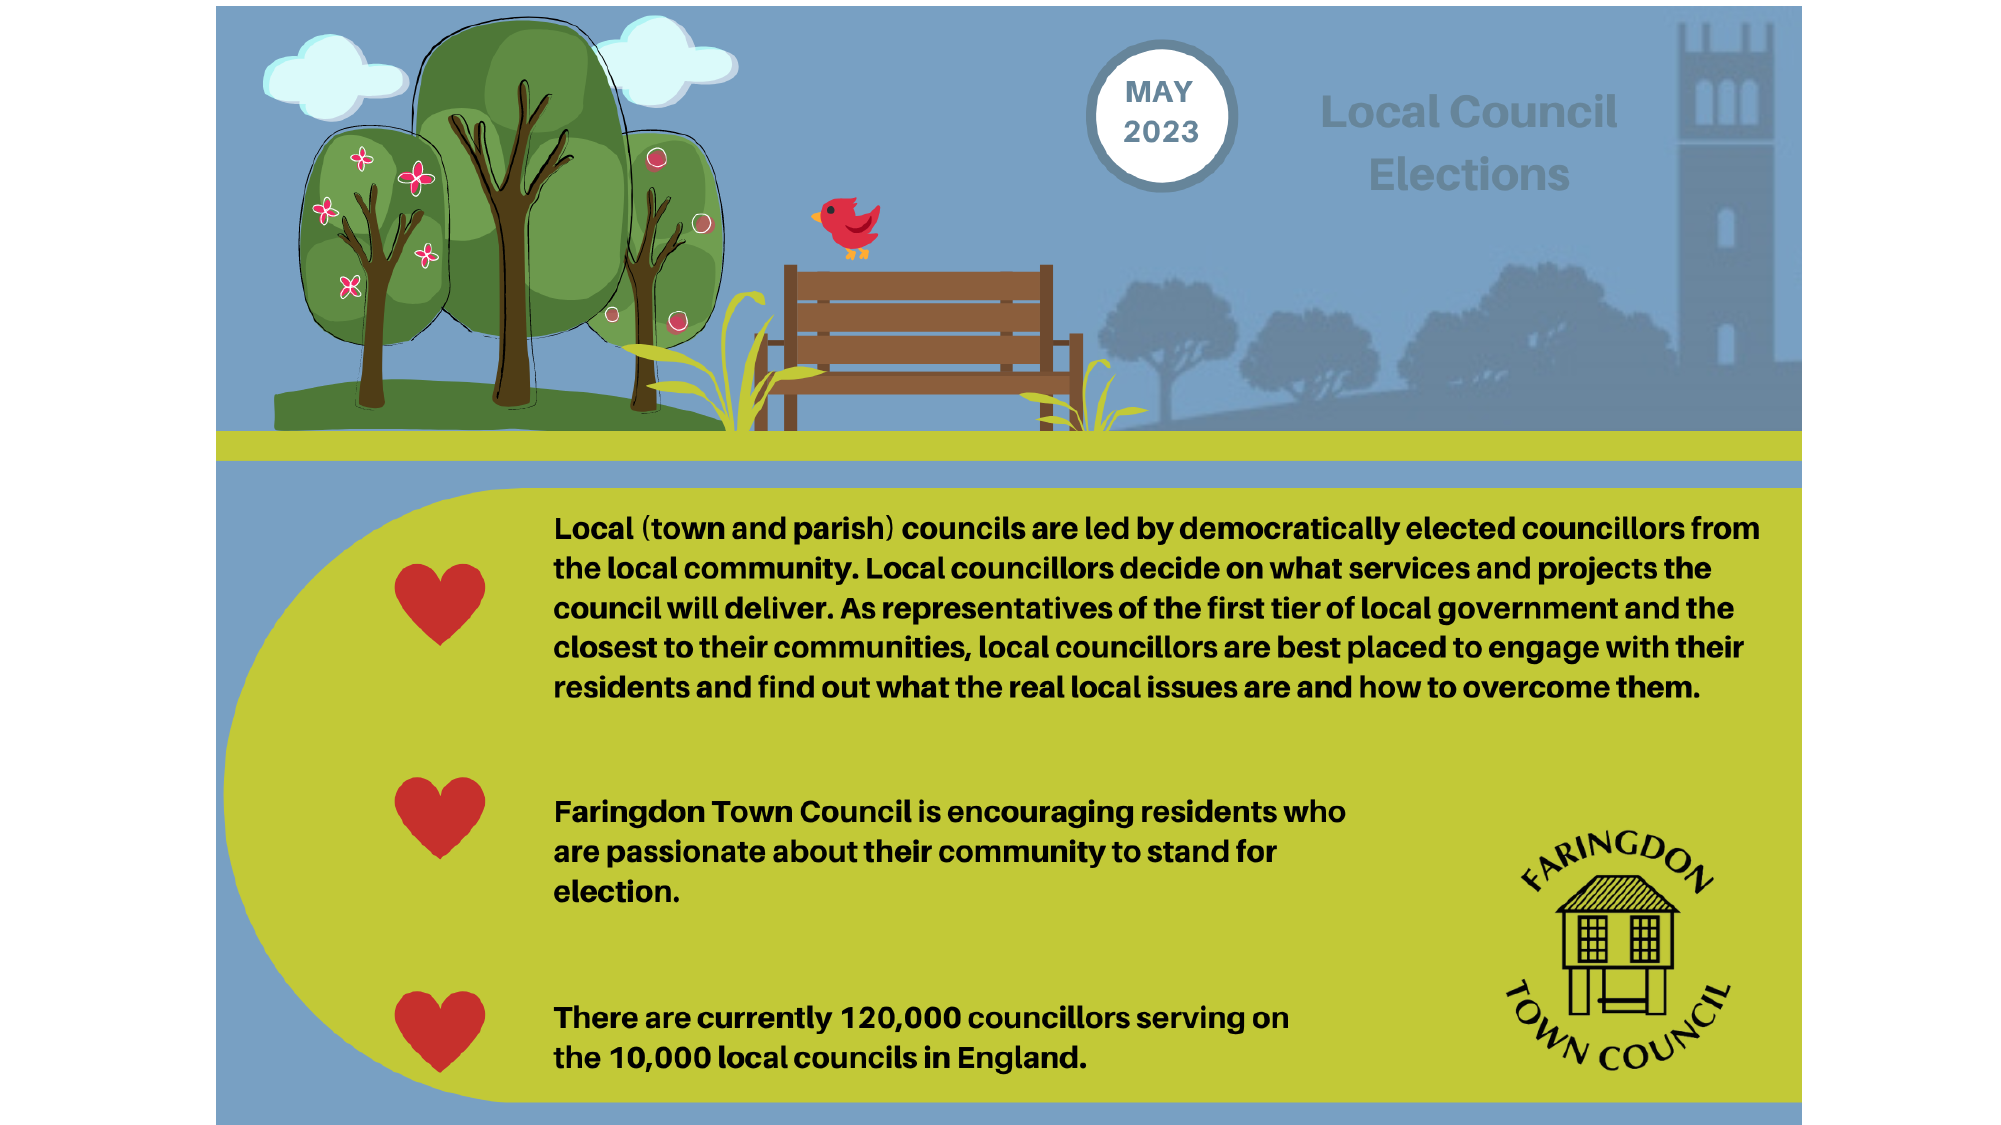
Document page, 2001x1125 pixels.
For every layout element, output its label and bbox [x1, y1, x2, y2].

picture [216, 6, 1802, 1125]
